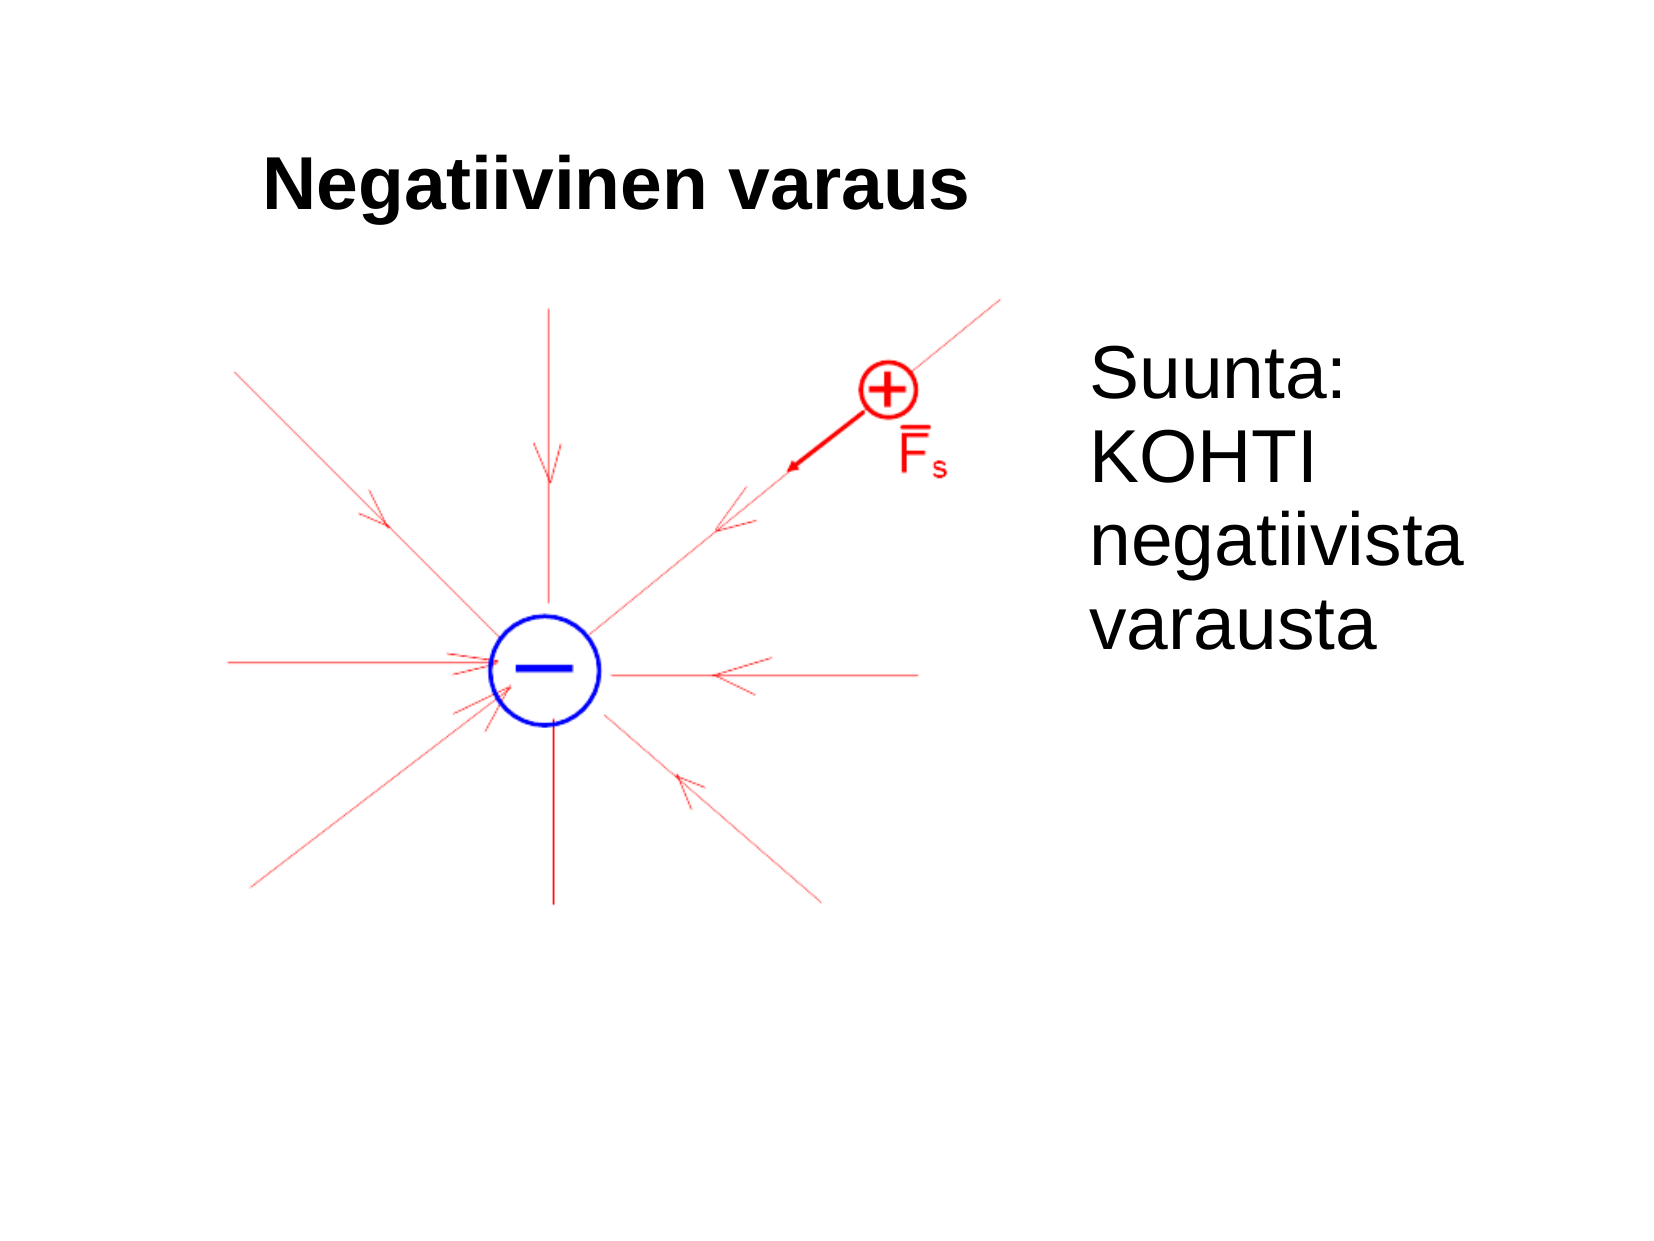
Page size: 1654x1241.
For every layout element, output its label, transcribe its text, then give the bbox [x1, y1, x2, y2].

text_box Suunta: KOHTI negatiivista varausta [1074, 319, 1608, 670]
picture [196, 257, 1004, 934]
text_box Negatiivinen varaus [247, 129, 1004, 257]
